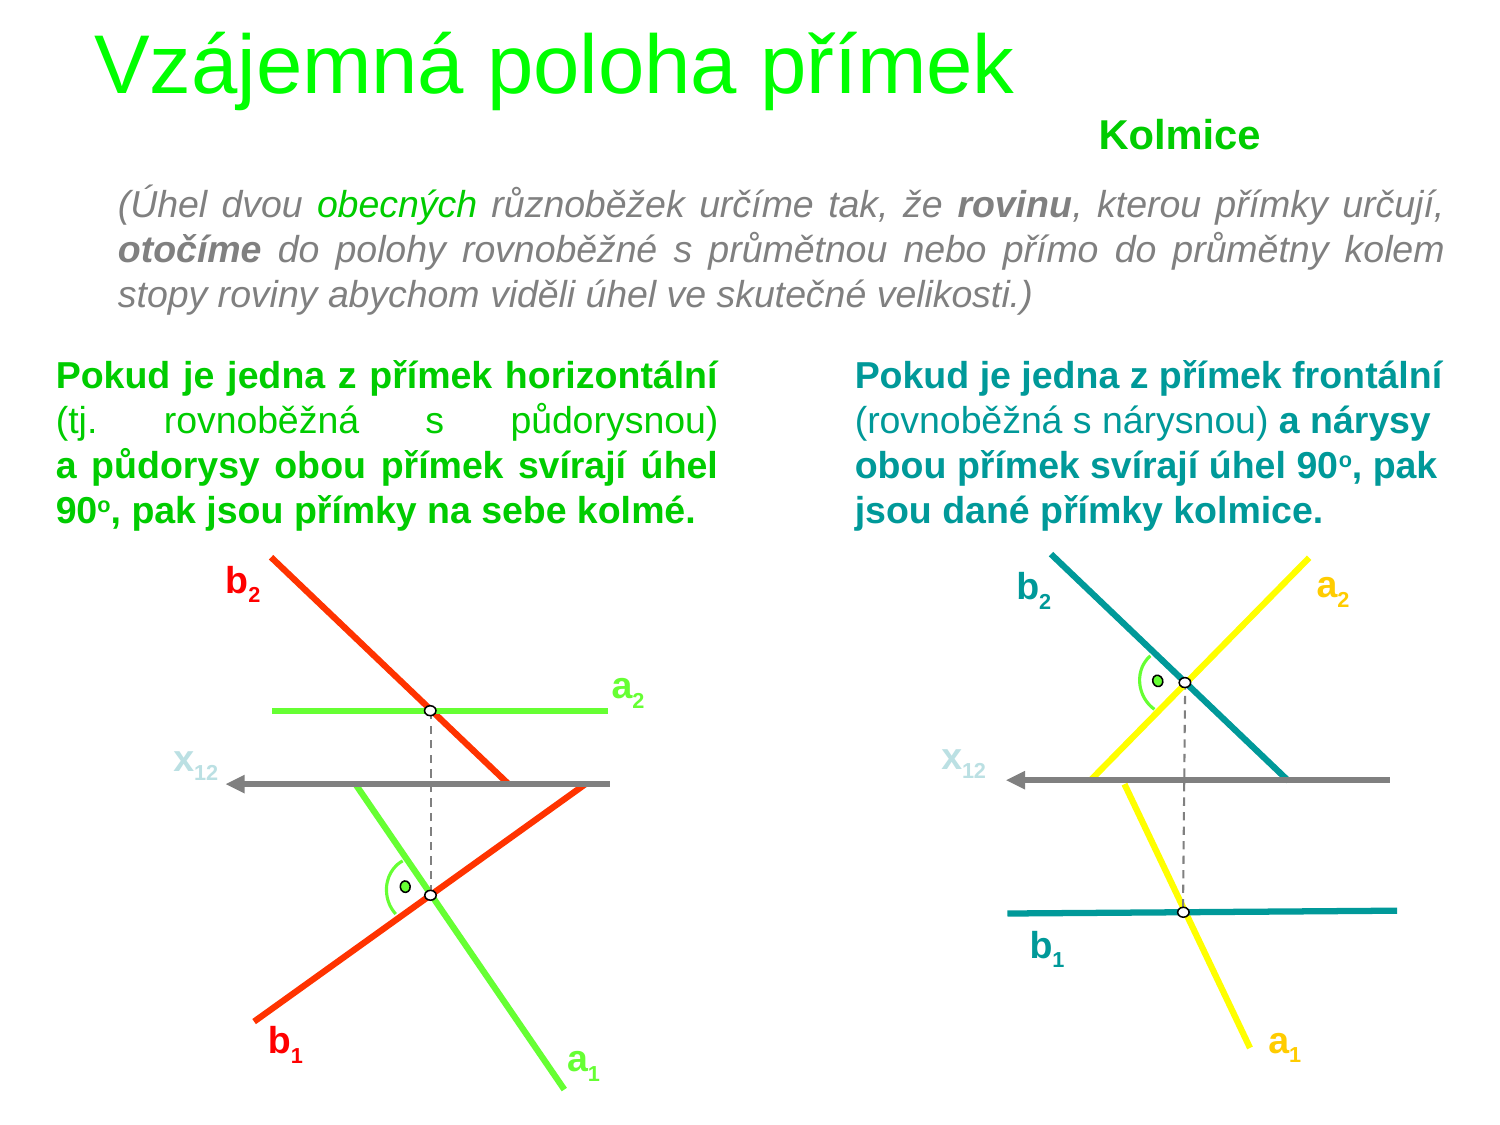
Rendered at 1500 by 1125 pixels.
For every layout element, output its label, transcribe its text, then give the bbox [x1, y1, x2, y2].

text_box [424, 890, 437, 901]
text_box x12 [245, 787, 293, 793]
text_box [1179, 677, 1191, 688]
text_box b1 [1014, 917, 1088, 980]
text_box [424, 705, 437, 716]
text_box (Úhel dvou obecných různoběžek určíme tak, že rovinu, kterou přímky určují, otočíme do polohy rovnoběžné s průmětnou nebo přímo do průmětny kolem stopy roviny abychom viděli úhel ve skutečné velikosti.) [103, 172, 1460, 323]
text_box Pokud je jedna z přímek frontální (rovnoběžná s nárysnou) a nárysy obou přímek svírají úhel 90o, pak jsou dané přímky kolmice. [840, 343, 1470, 539]
text_box b2 [1057, 554, 1123, 617]
text_box [1177, 907, 1190, 918]
title Vzájemná poloha přímek [10, 2, 1098, 119]
text_box a2 [1301, 552, 1410, 620]
text_box Pokud je jedna z přímek horizontální (tj. rovnoběžná s půdorysnou) a půdorysy obou přímek svírají úhel 90o, pak jsou přímky na sebe kolmé. [41, 343, 734, 539]
text_box Kolmice [183, 100, 1455, 172]
text_box b1 [253, 1008, 266, 1017]
text_box a1 [552, 1026, 661, 1094]
text_box [1152, 675, 1163, 687]
text_box a2 [596, 653, 705, 721]
text_box b2 [200, 548, 332, 615]
text_box b2 [990, 554, 1116, 622]
text_box [400, 880, 411, 893]
text_box b1 [253, 1008, 326, 1076]
text_box x12 [926, 723, 1061, 791]
text_box x12 [158, 725, 293, 793]
text_box a1 [1253, 1008, 1362, 1075]
